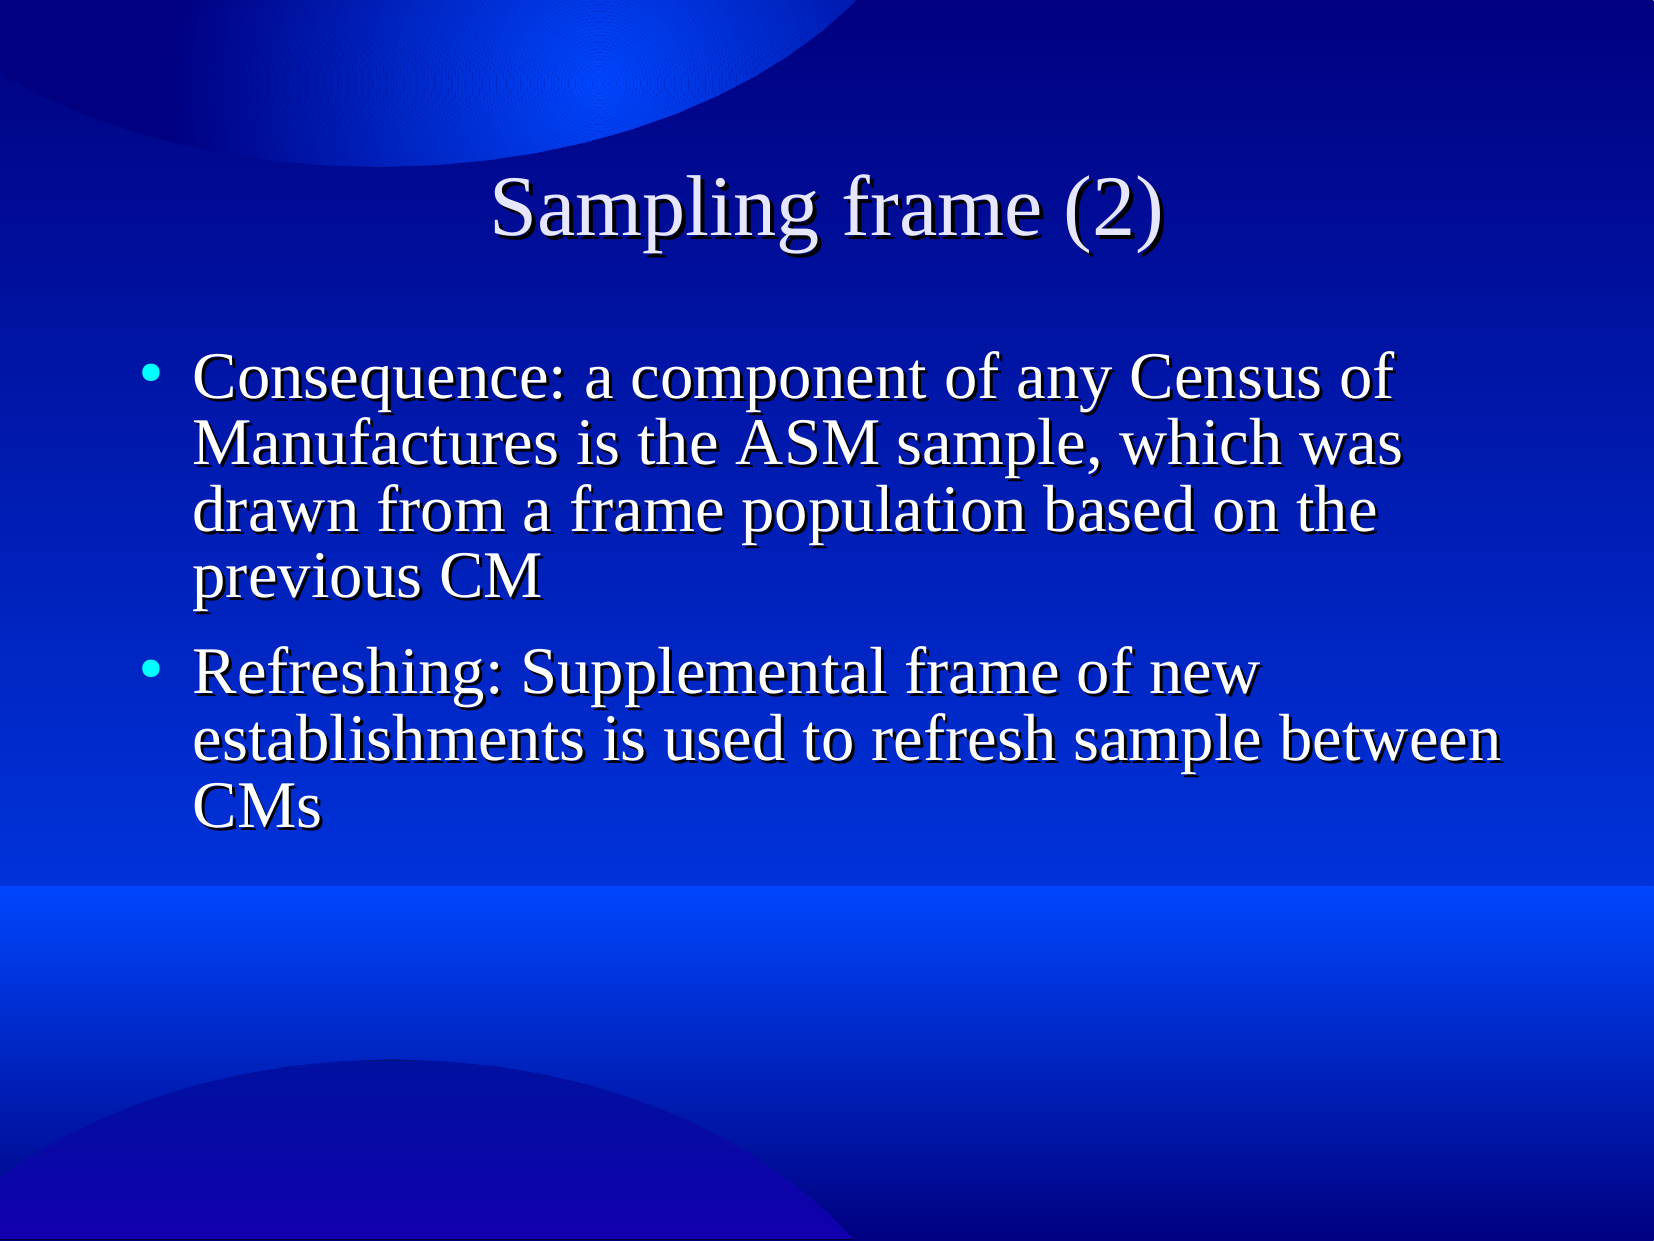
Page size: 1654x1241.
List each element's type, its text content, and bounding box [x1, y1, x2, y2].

list Consequence: a component of any Census of Manufactures is the ASM sample, which was drawn from a frame population based on the previous CM Refreshing: Supplemental frame of new establishments is used to refresh sample between CMs [121, 344, 1534, 1241]
title Sampling frame (2) [121, 102, 1534, 310]
